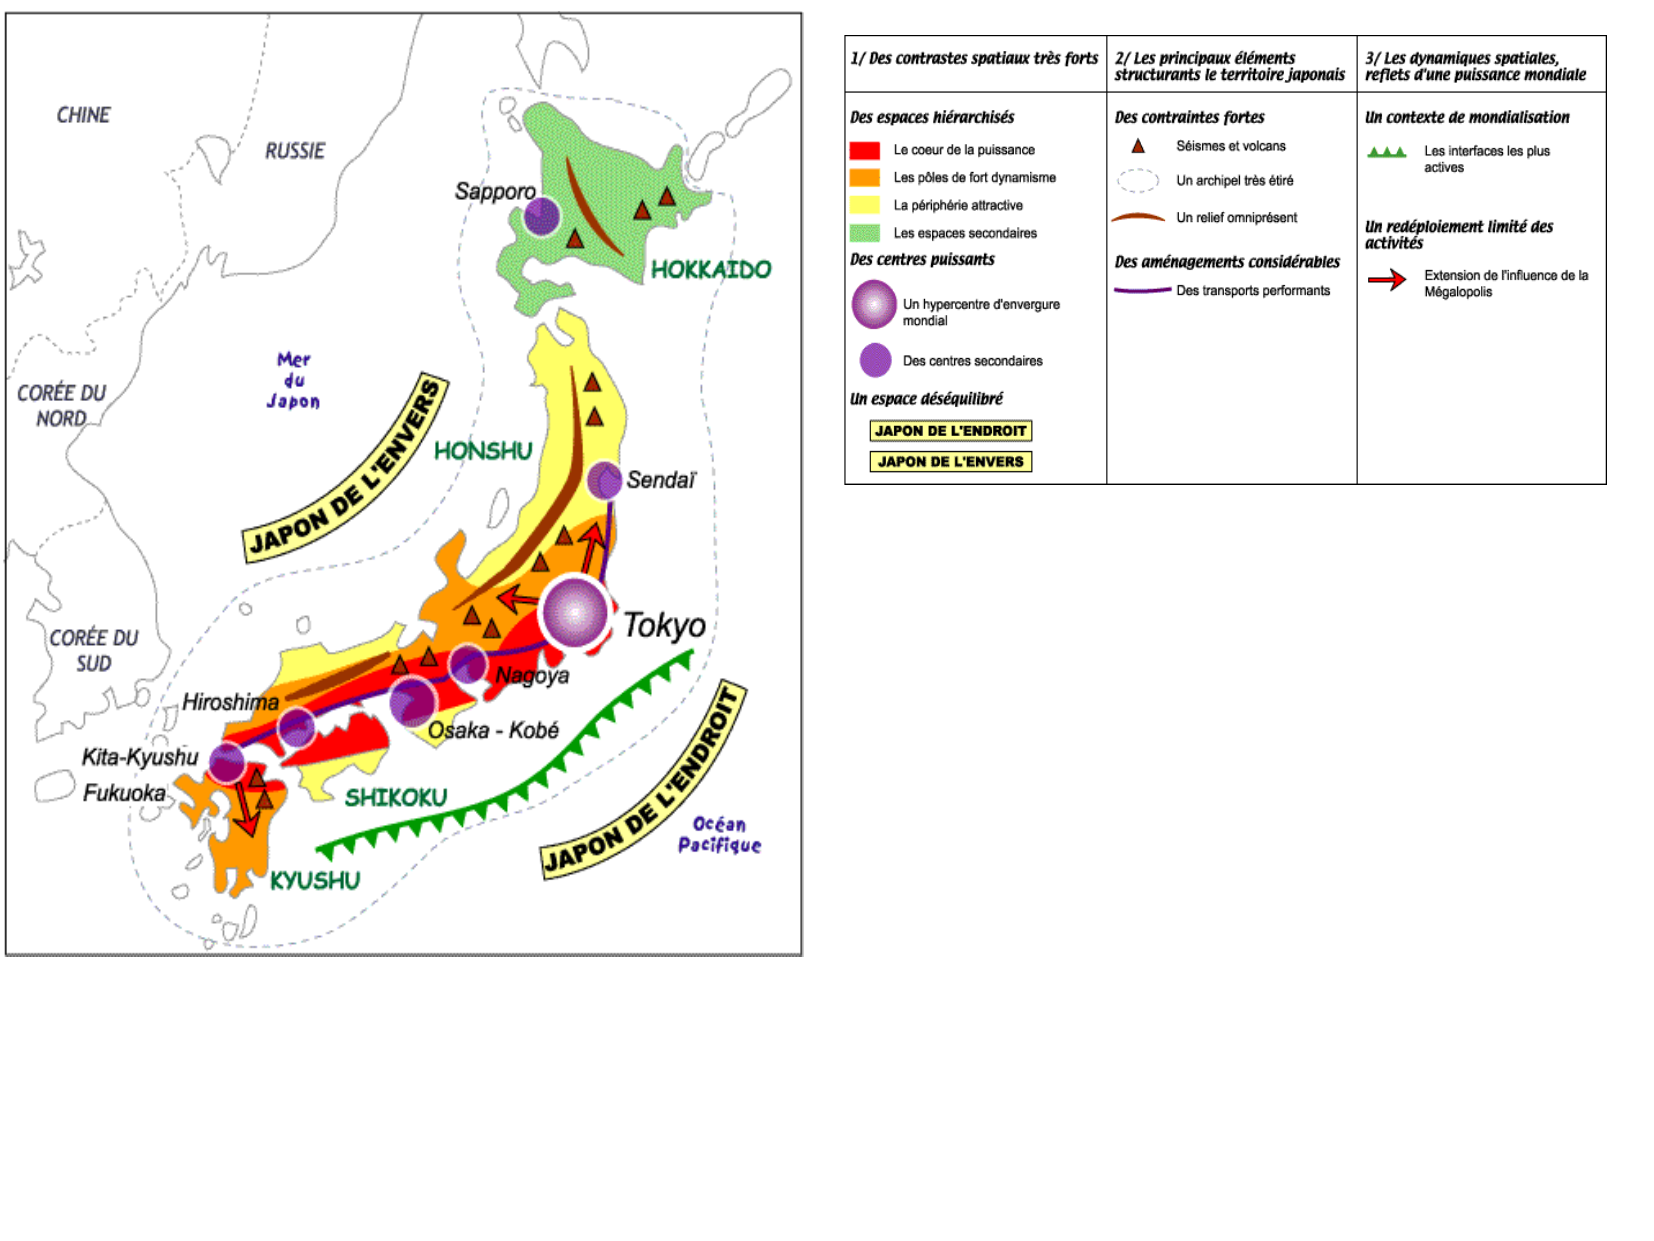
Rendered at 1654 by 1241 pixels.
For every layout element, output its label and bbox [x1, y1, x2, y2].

picture [826, 35, 1607, 485]
picture [2, 11, 804, 957]
